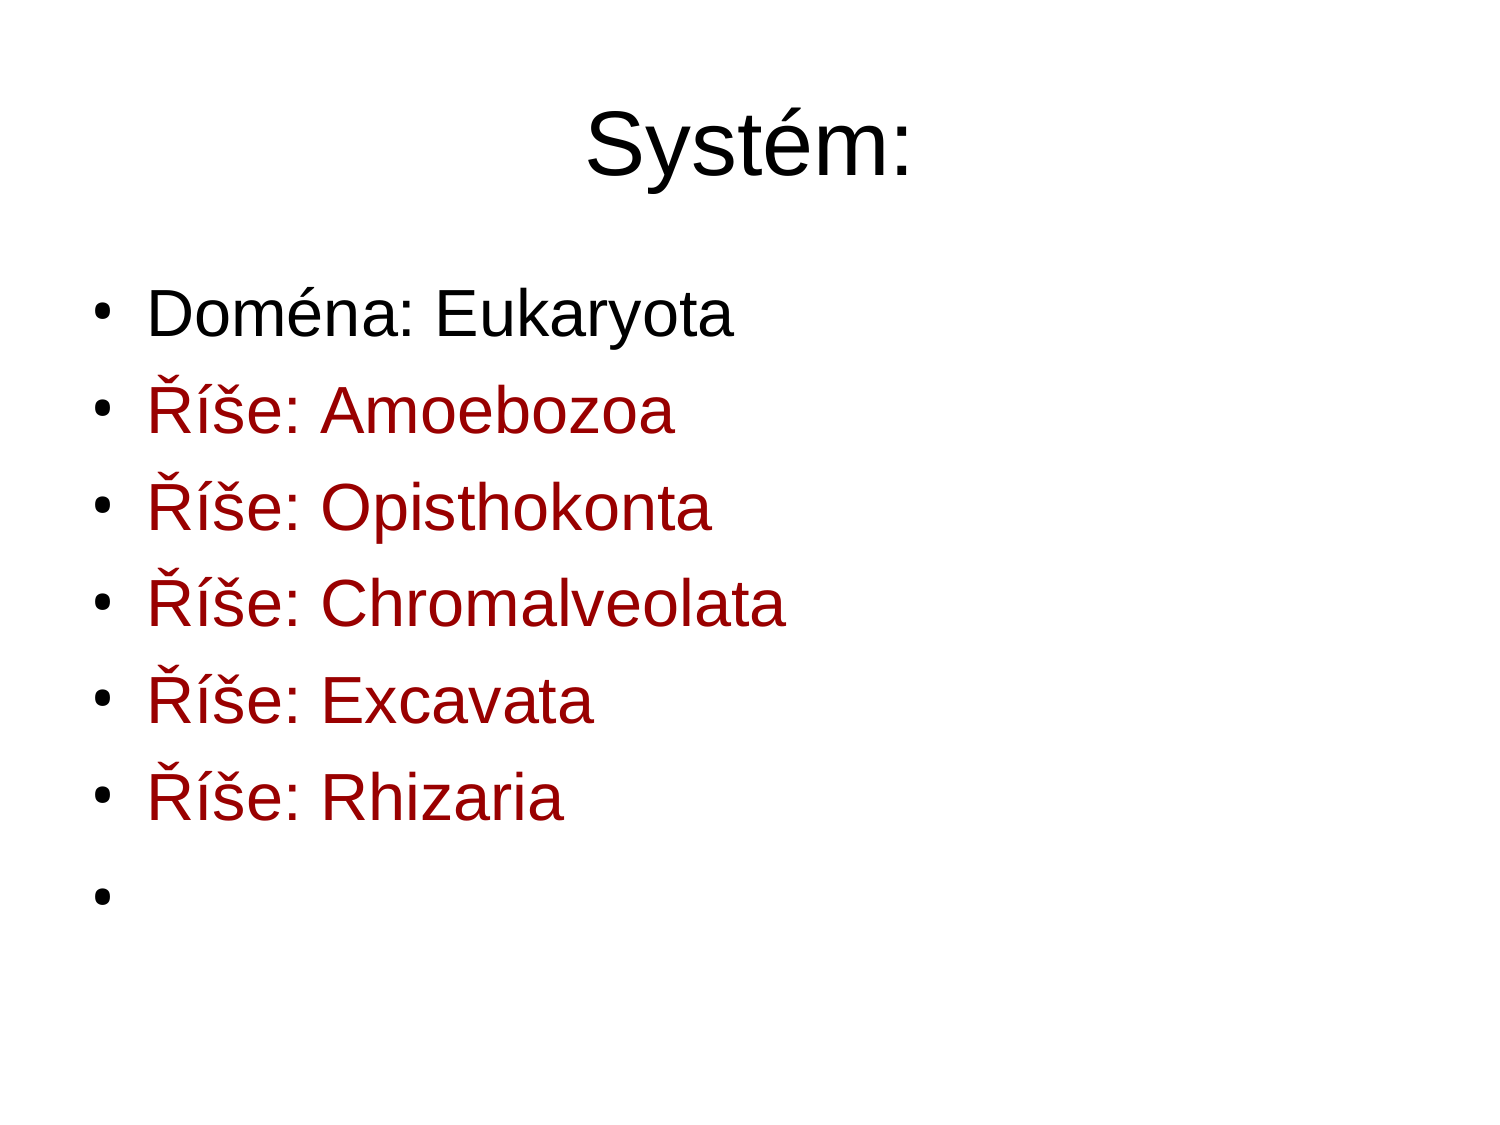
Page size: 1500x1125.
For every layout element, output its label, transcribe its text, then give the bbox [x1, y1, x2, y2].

title Systém: [75, 45, 1426, 233]
list Doména: Eukaryota Říše: Amoebozoa Říše: Opisthokonta Říše: Chromalveolata Říše: Excavata Říše: Rhizaria [75, 262, 1426, 1005]
